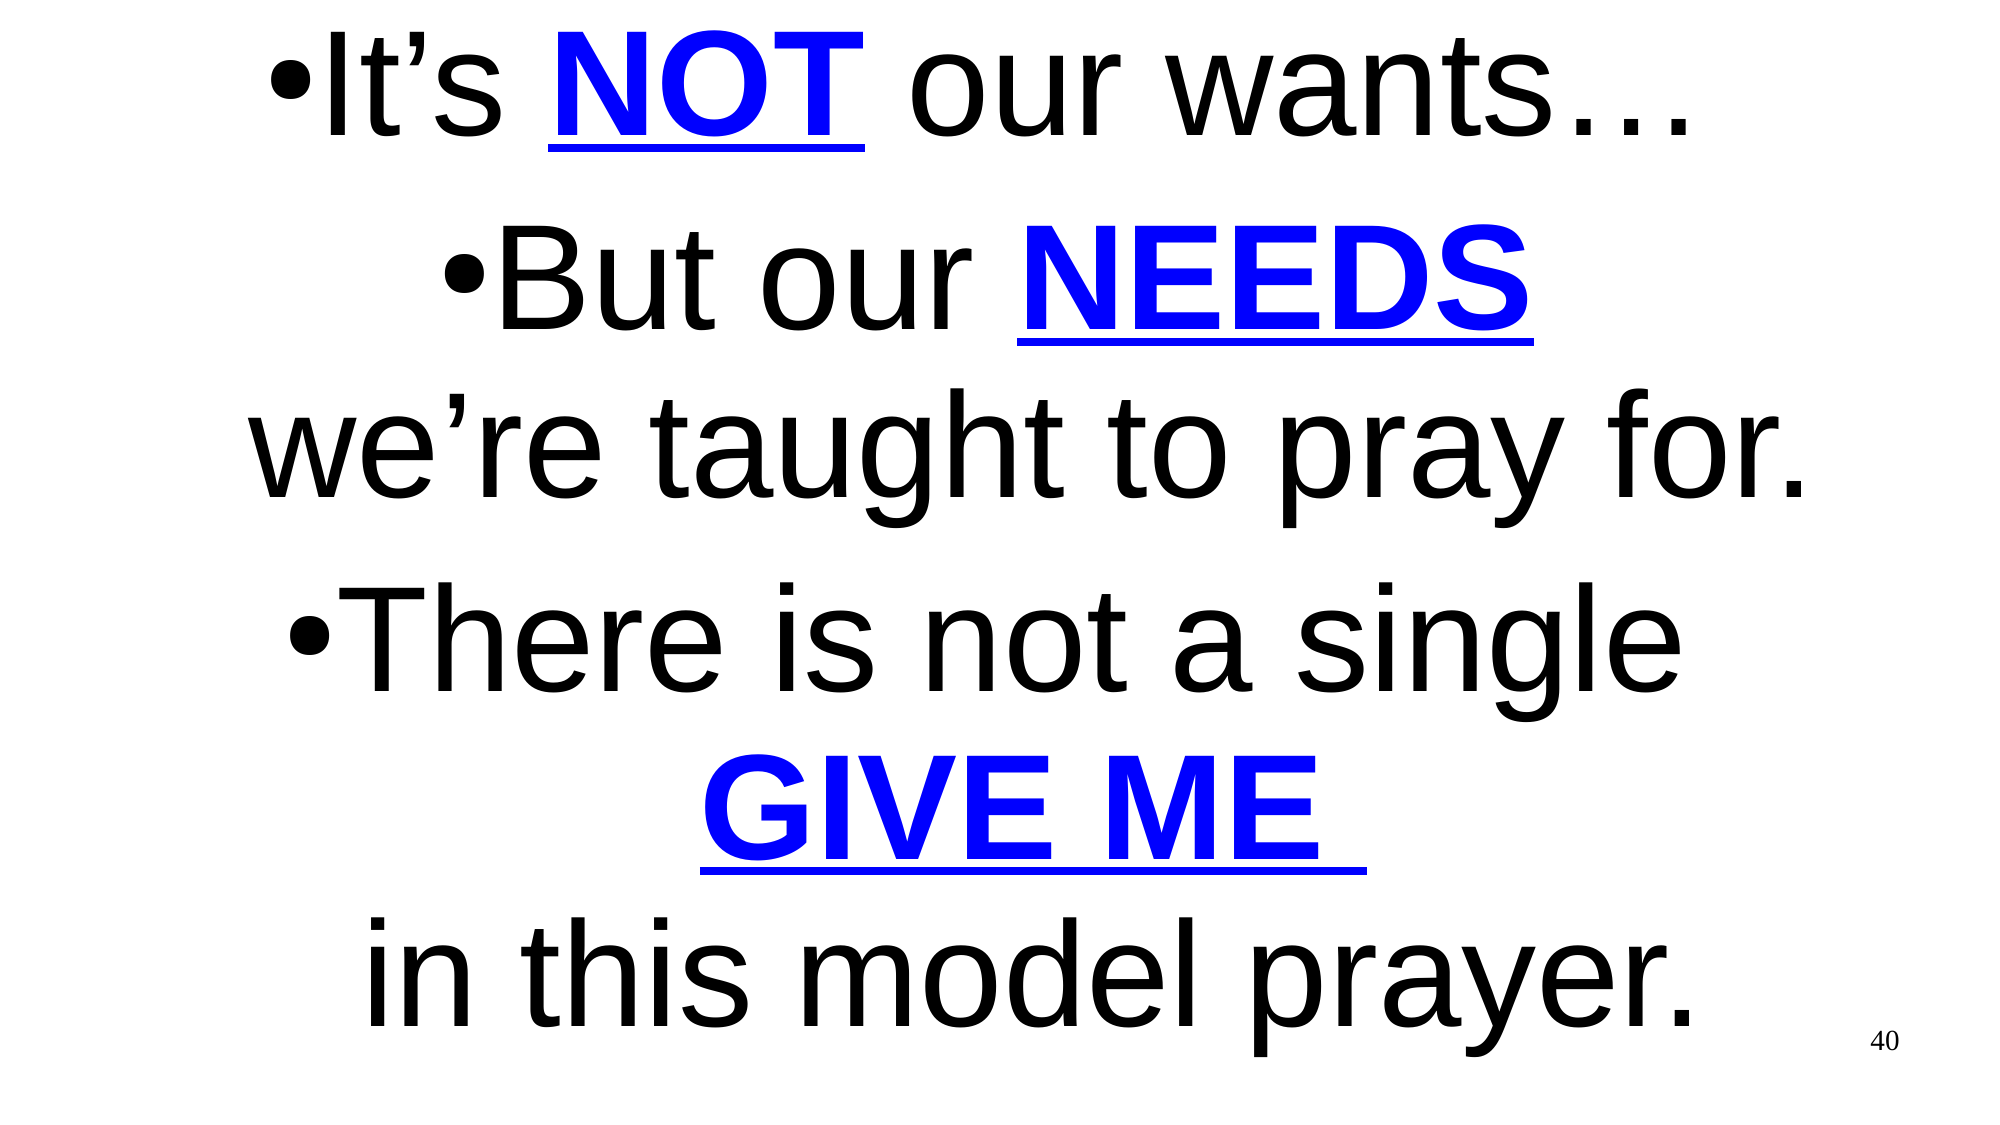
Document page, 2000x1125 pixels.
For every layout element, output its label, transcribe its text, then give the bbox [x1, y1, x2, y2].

list It’s NOT our wants… But our NEEDS we’re taught to pray for. There is not a single GIVE ME in this model prayer. [0, 0, 1996, 1123]
